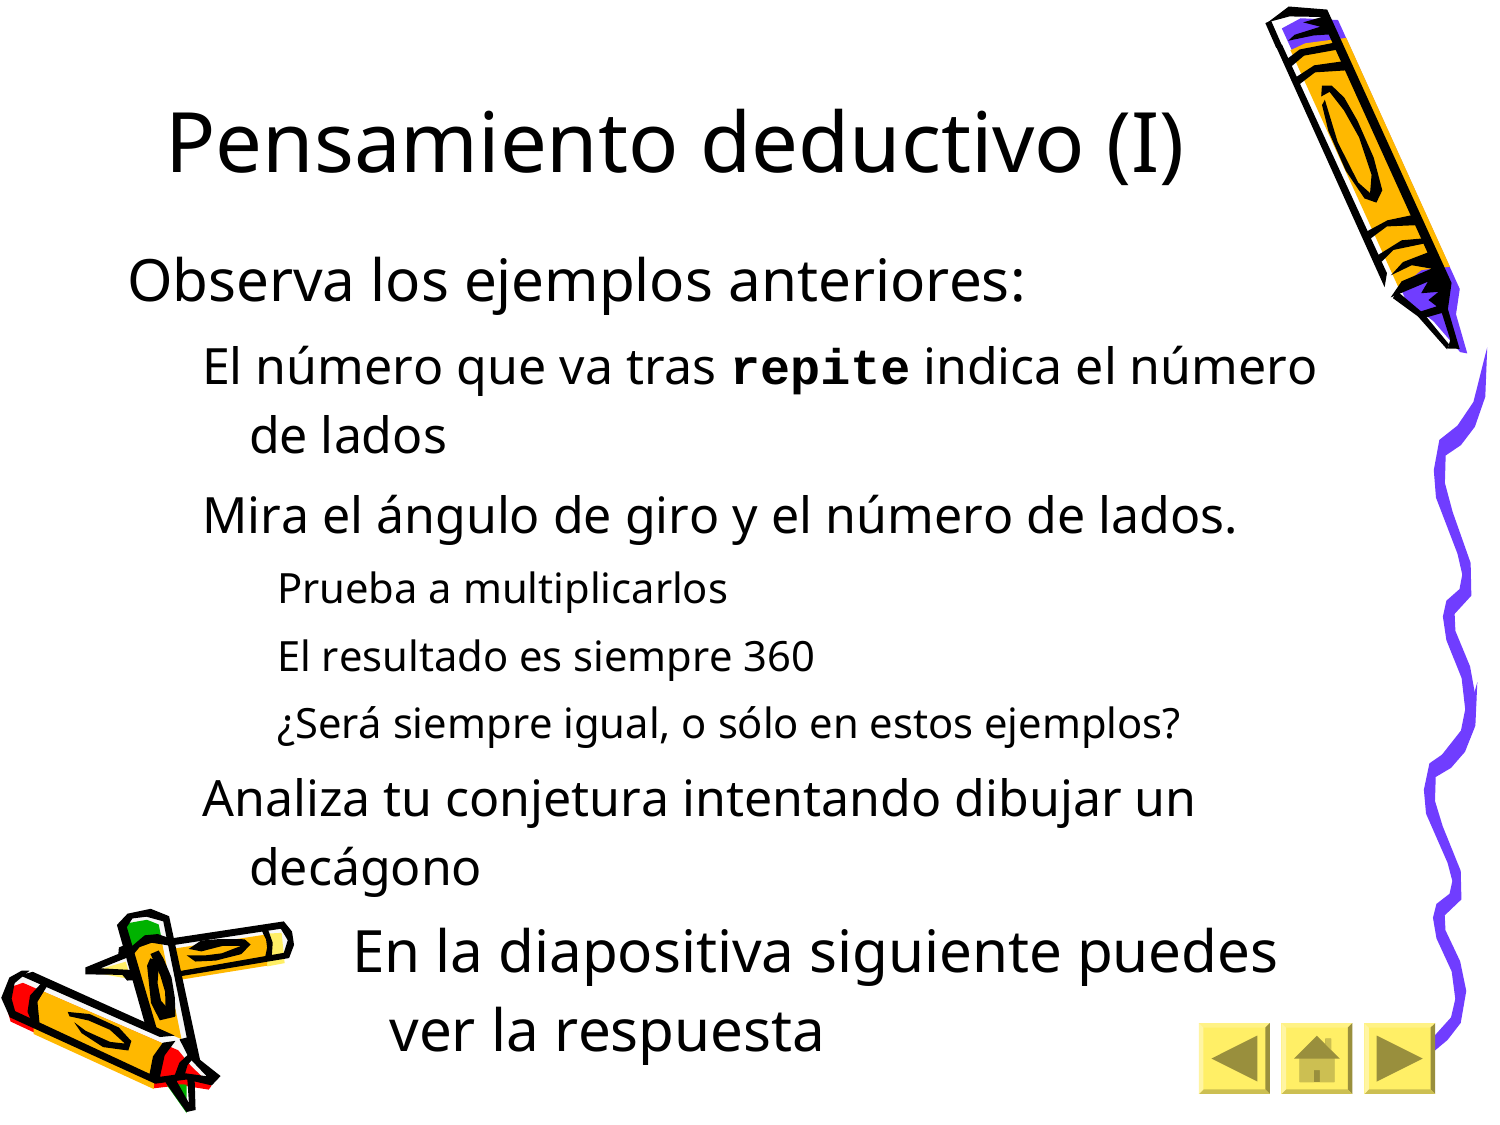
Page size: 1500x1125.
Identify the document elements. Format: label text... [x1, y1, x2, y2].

title Pensamiento deductivo (I) [112, 54, 1240, 205]
list Observa los ejemplos anteriores: El número que va tras repite indica el número de lados Mira el ángulo de giro y el número de lados. Prueba a multiplicarlos El resultado es siempre 360 ¿Será siempre igual, o sólo en estos ejemplos? Analiza tu conjetura intentando dibujar un decágono En la diapositiva siguiente puedes ver la respuesta [112, 231, 1375, 1097]
text_box [1200, 1023, 1270, 1094]
text_box [1366, 1023, 1436, 1094]
text_box [1283, 1023, 1353, 1094]
